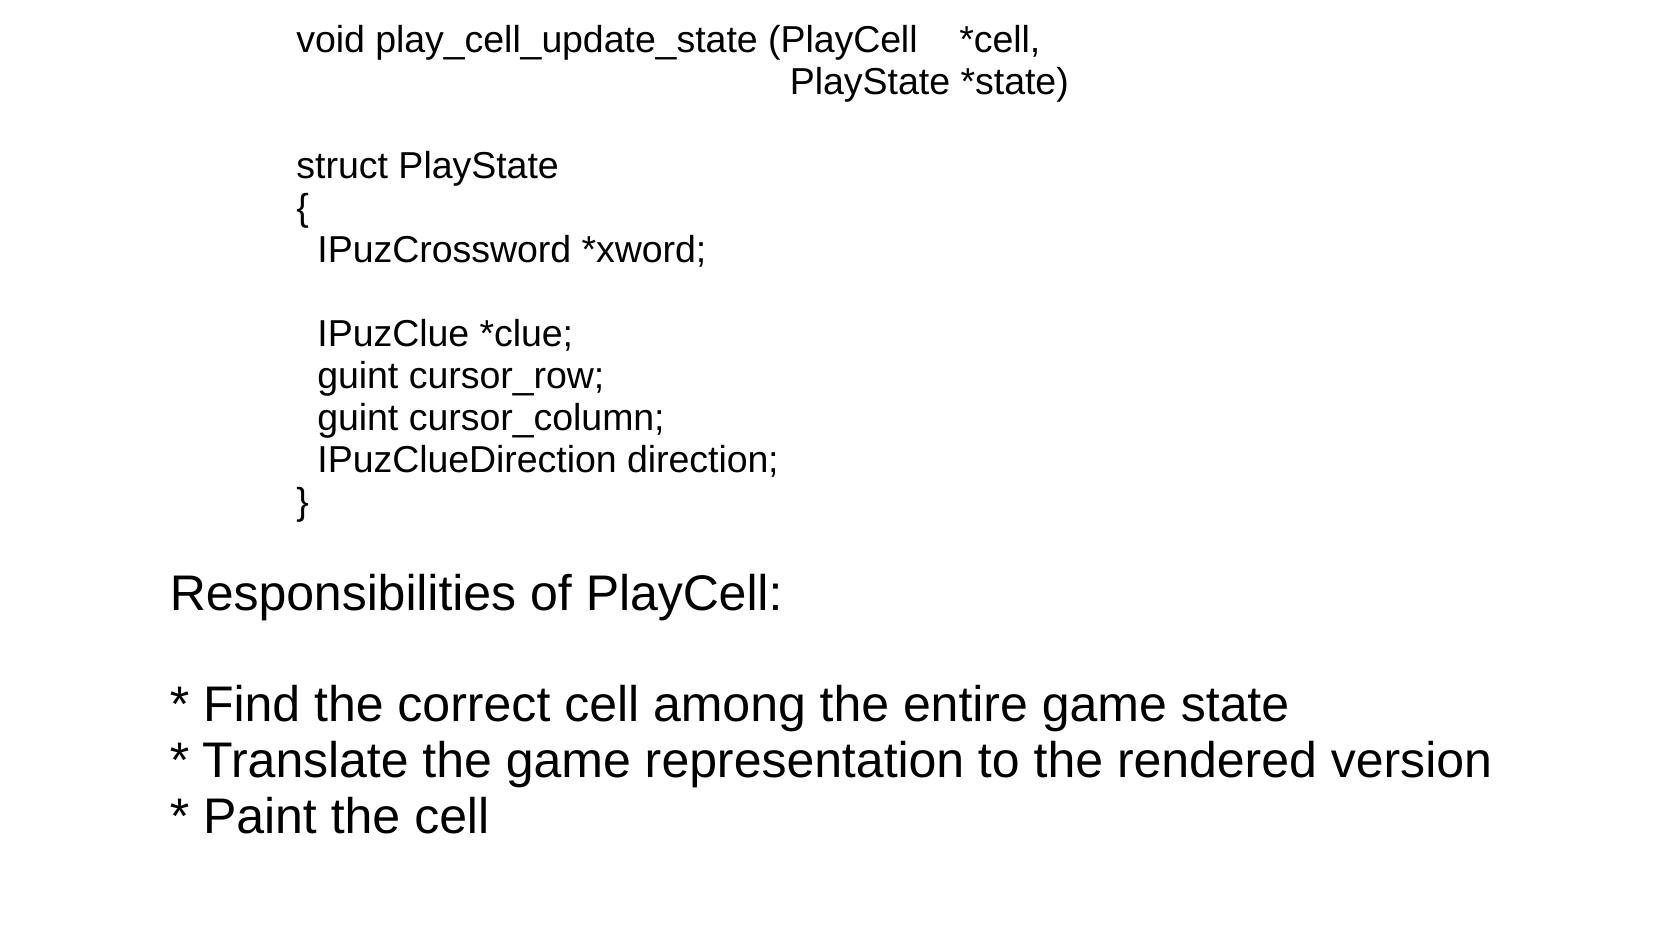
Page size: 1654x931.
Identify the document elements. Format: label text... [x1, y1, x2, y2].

text_box Responsibilities of PlayCell: * Find the correct cell among the entire game state * Translate the game representation to the rendered version * Paint the cell [154, 557, 1510, 931]
text_box void play_cell_update_state (PlayCell *cell, PlayState *state) struct PlayState { IPuzCrossword *xword; IPuzClue *clue; guint cursor_row; guint cursor_column; IPuzClueDirection direction; } [281, 11, 1654, 931]
